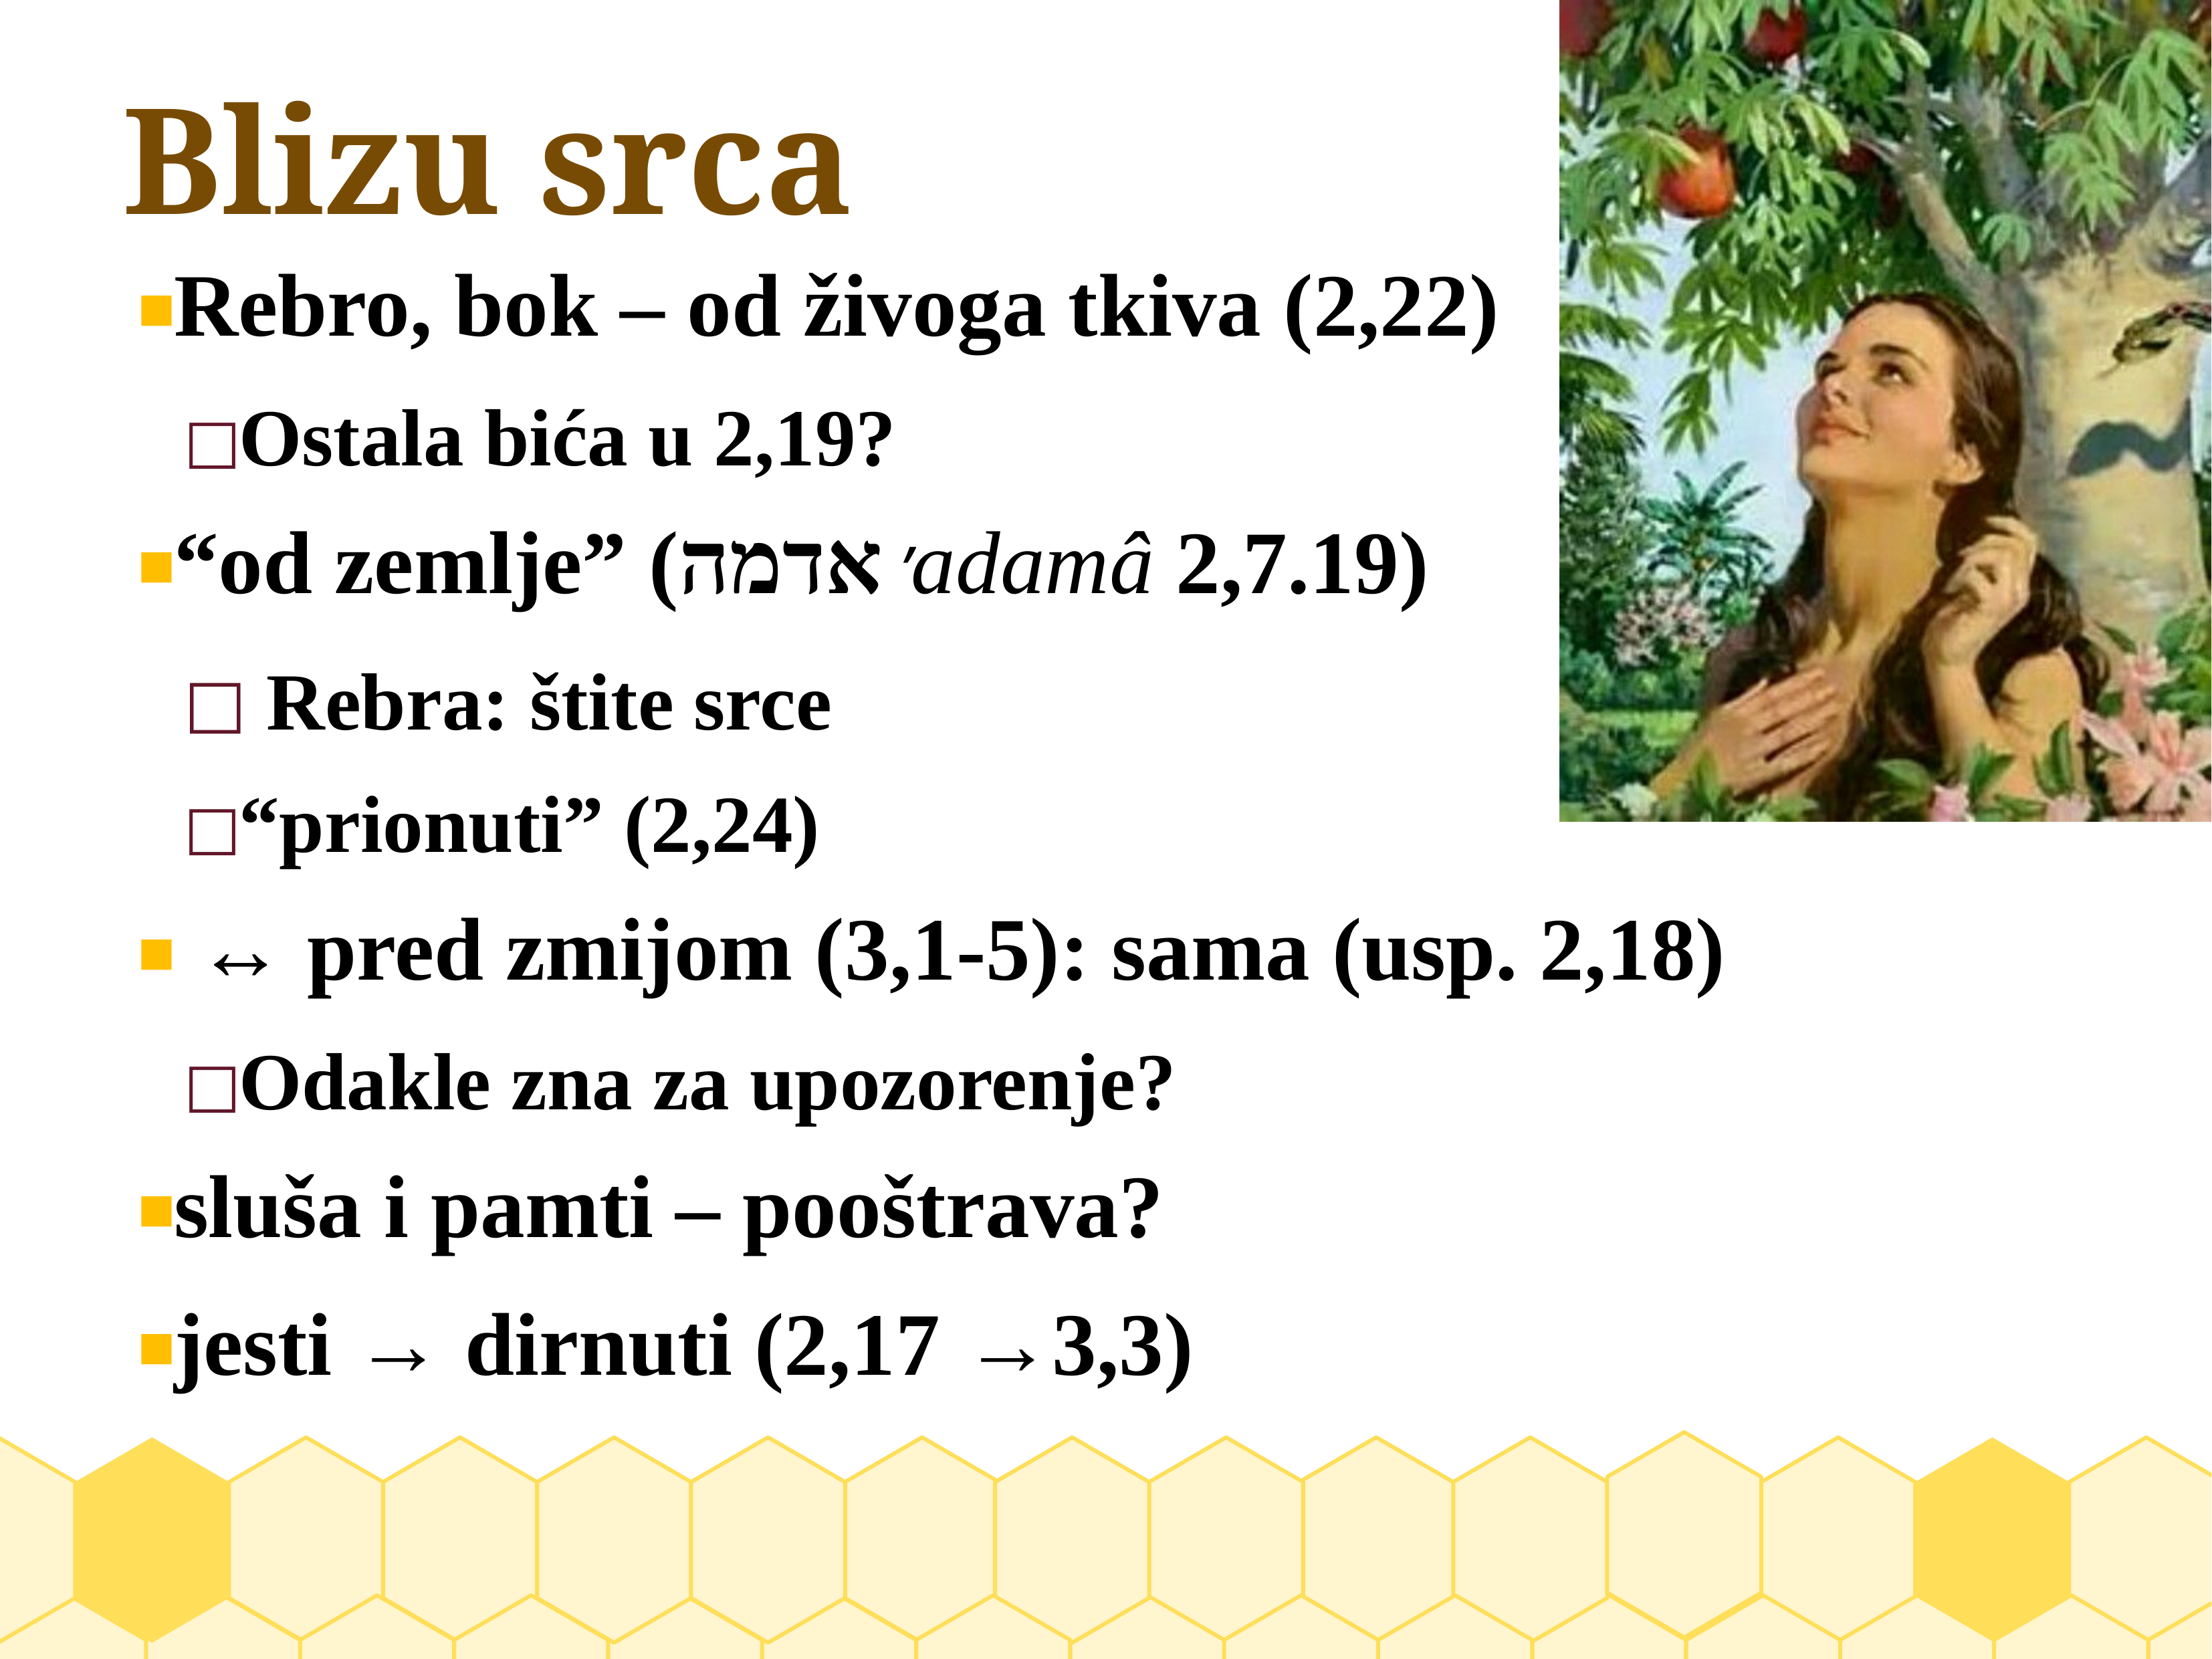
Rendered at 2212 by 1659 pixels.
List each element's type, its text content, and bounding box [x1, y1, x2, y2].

title Blizu srca [122, 17, 1559, 297]
picture [1559, 0, 2212, 822]
list Rebro, bok – od živoga tkiva (2,22) Ostala bića u 2,19? “od zemlje” (אדמה ’adamâ 2,7.19) Rebra: štite srce “prionuti” (2,24) ↔ pred zmijom (3,1-5): sama (usp. 2,18) Odakle zna za upozorenje? sluša i pamti – pooštrava? jesti → dirnuti (2,17 →3,3) [126, 256, 2212, 1406]
